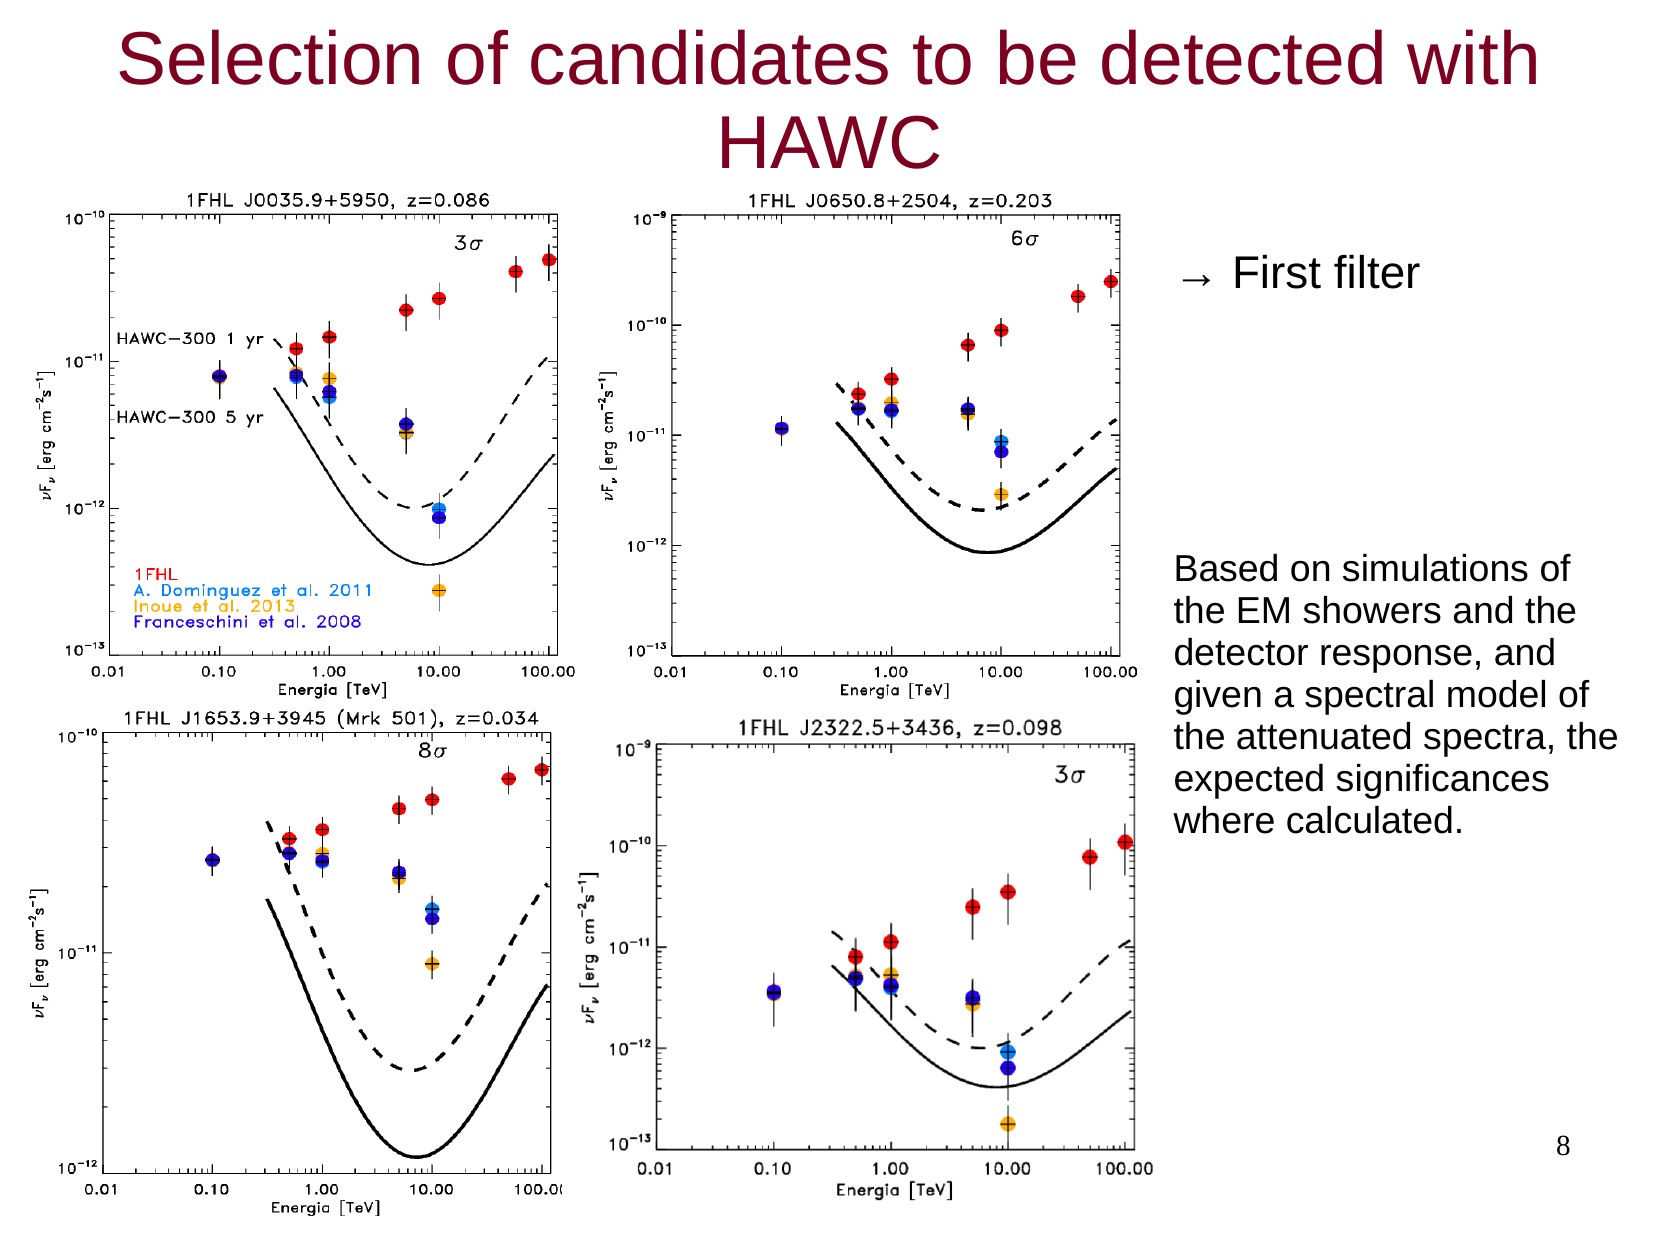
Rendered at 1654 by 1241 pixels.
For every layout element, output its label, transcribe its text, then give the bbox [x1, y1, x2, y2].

picture [18, 190, 1159, 1221]
title Selection of candidates to be detected with HAWC [11, 16, 1647, 185]
text_box → First filter [1158, 240, 1636, 307]
text_box Based on simulations of the EM showers and the detector response, and given a spectral model of the attenuated spectra, the expected significances where calculated. [1158, 540, 1636, 849]
